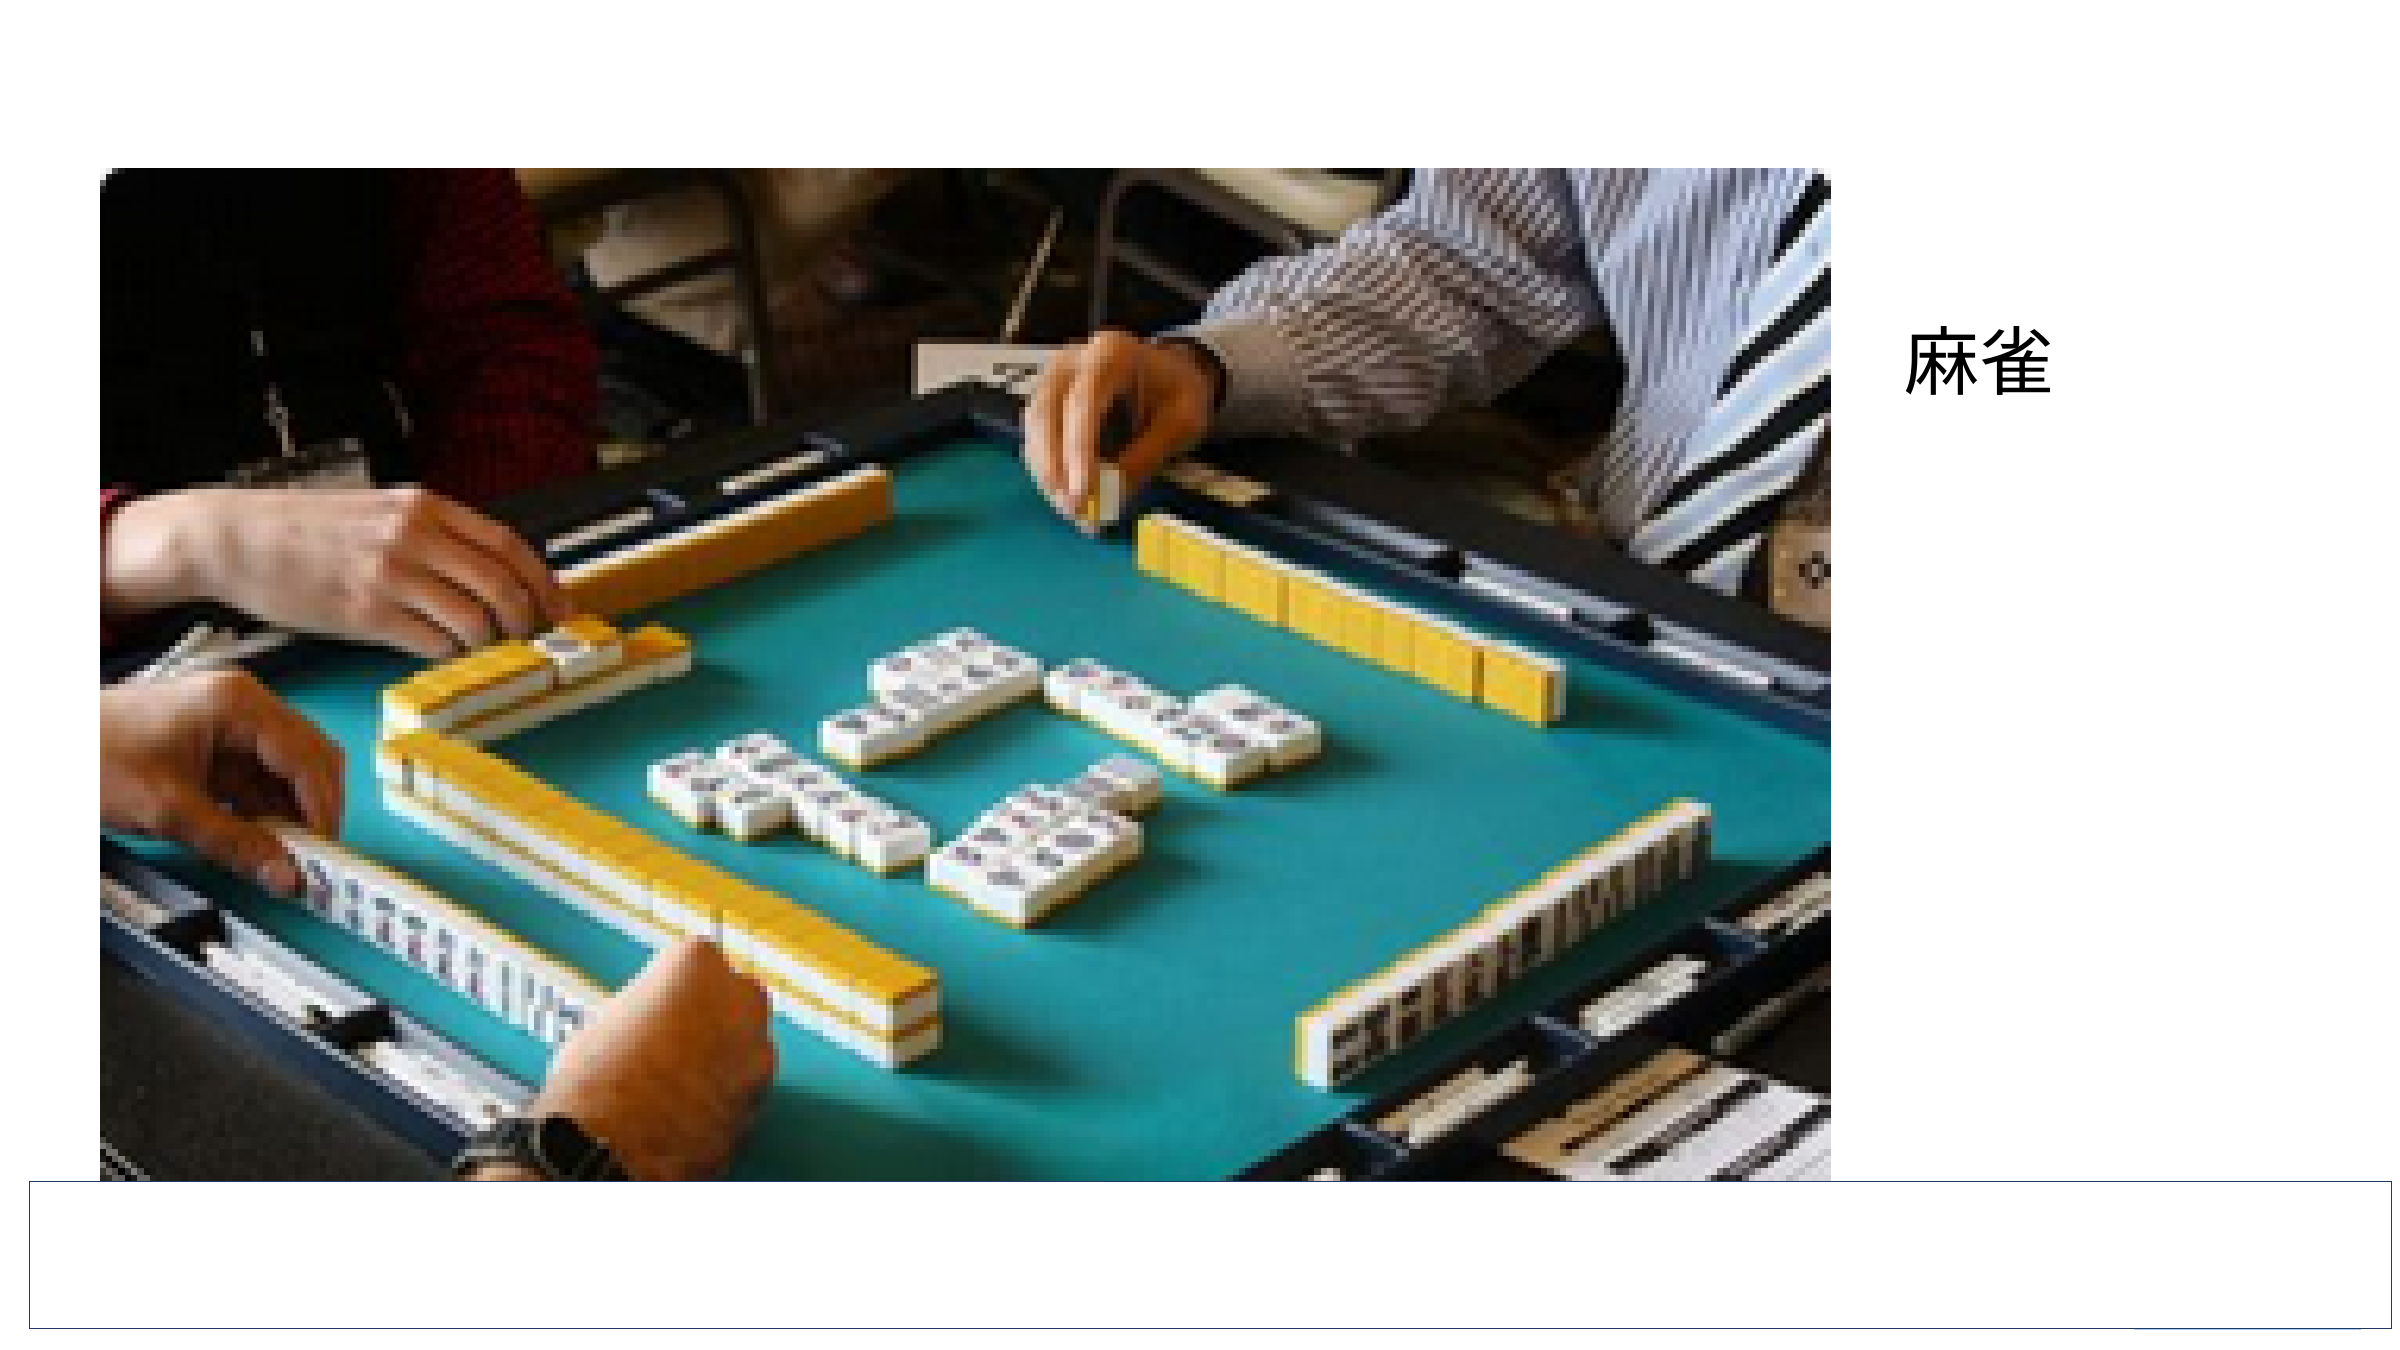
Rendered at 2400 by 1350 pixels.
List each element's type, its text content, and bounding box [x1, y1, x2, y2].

picture [100, 168, 1831, 1181]
picture [2106, 1329, 2389, 1339]
text_box [29, 1181, 2392, 1329]
text_box 麻雀 [1889, 295, 2304, 419]
